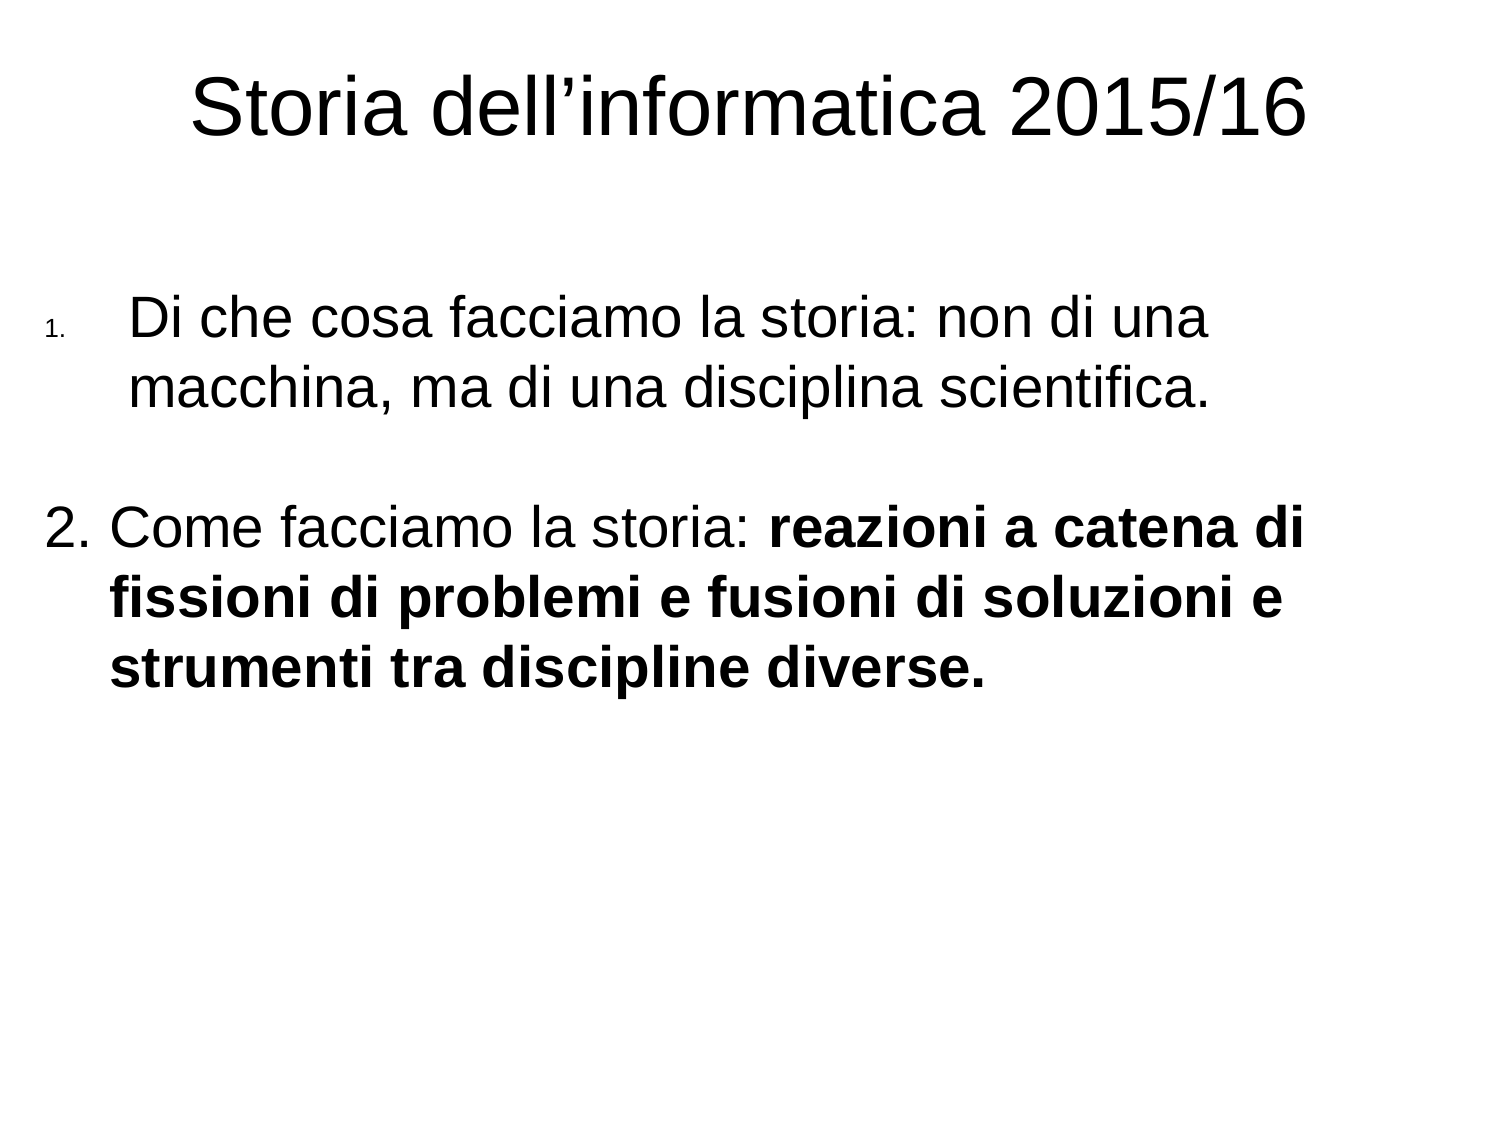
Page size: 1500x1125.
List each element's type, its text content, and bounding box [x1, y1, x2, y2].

text_box Di che cosa facciamo la storia: non di una macchina, ma di una disciplina scientifica. 2. Come facciamo la storia: reazioni a catena di fissioni di problemi e fusioni di soluzioni e strumenti tra discipline diverse. [29, 272, 1500, 917]
title Storia dell’informatica 2015/16 [75, 45, 1425, 233]
